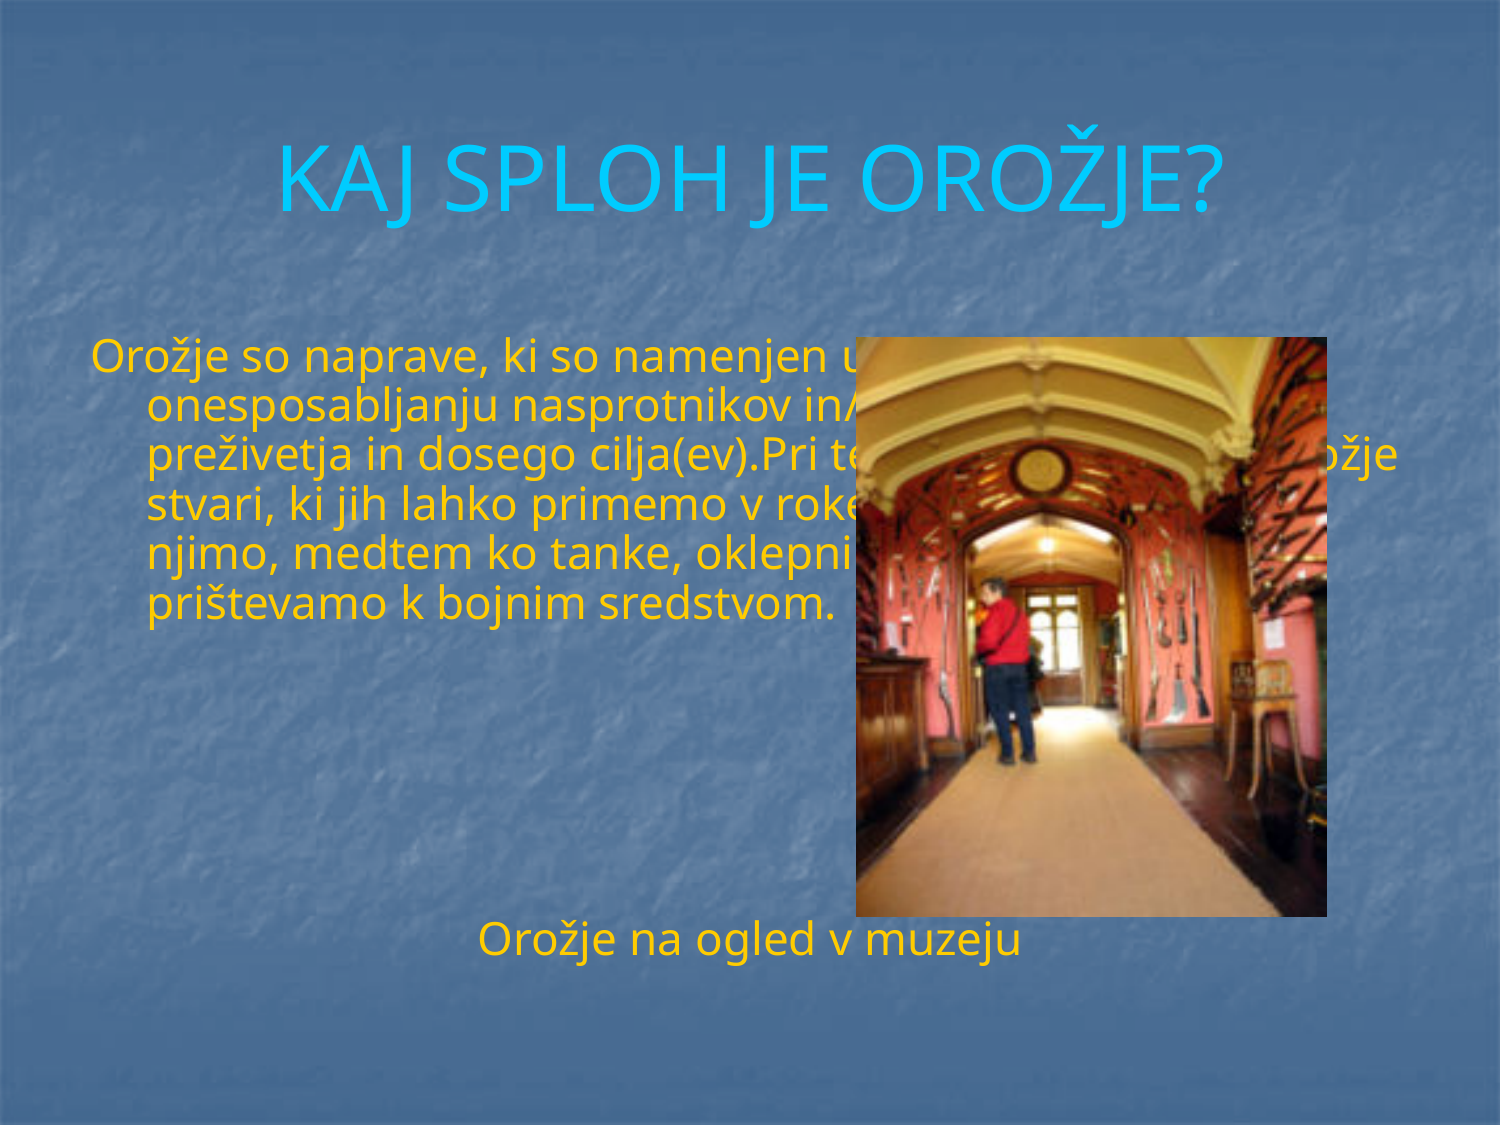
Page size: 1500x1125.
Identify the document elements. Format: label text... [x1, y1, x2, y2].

picture [0, 0, 1500, 1125]
title KAJ SPLOH JE OROŽJE? [75, 62, 1425, 288]
list Orožje na ogled v muzeju [75, 324, 1425, 1000]
